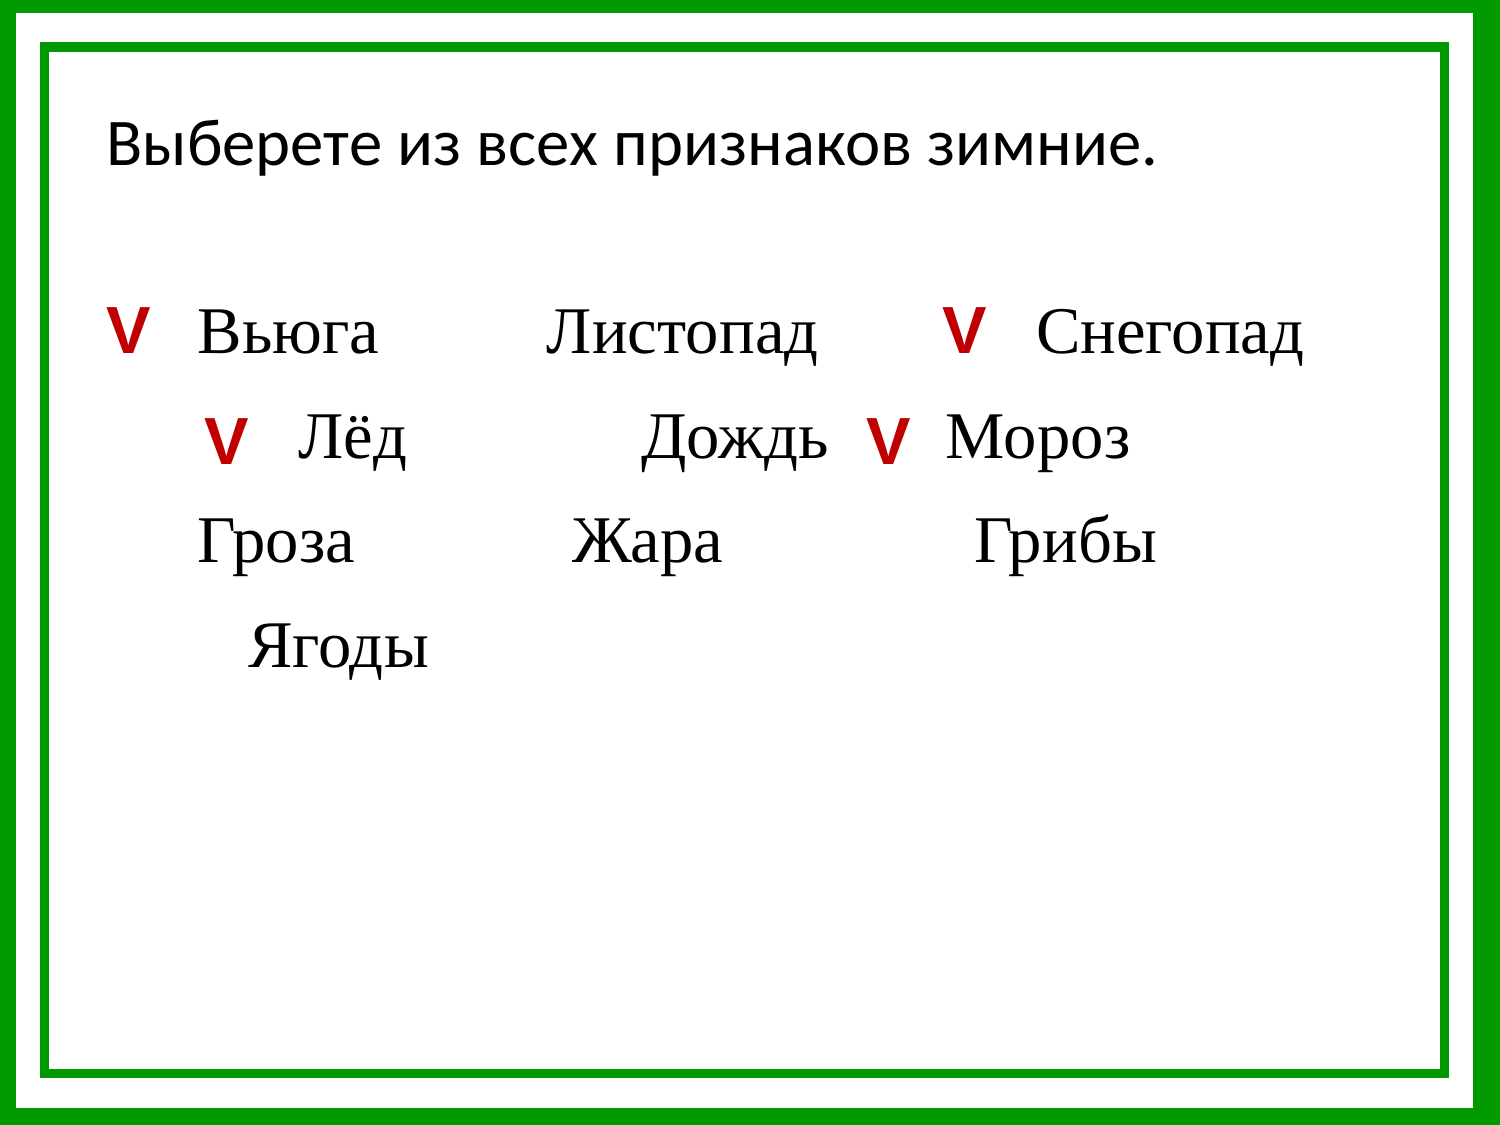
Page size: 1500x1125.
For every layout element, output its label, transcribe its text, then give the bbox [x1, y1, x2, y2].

text_box V [91, 278, 167, 376]
text_box V [189, 390, 265, 486]
text_box Вьюга Листопад Снегопад Лёд Дождь Мороз Гроза Жара Грибы Ягоды [183, 279, 1329, 689]
text_box V [851, 390, 928, 486]
text_box V [927, 278, 1003, 376]
text_box Выберете из всех признаков зимние. [91, 91, 1329, 188]
